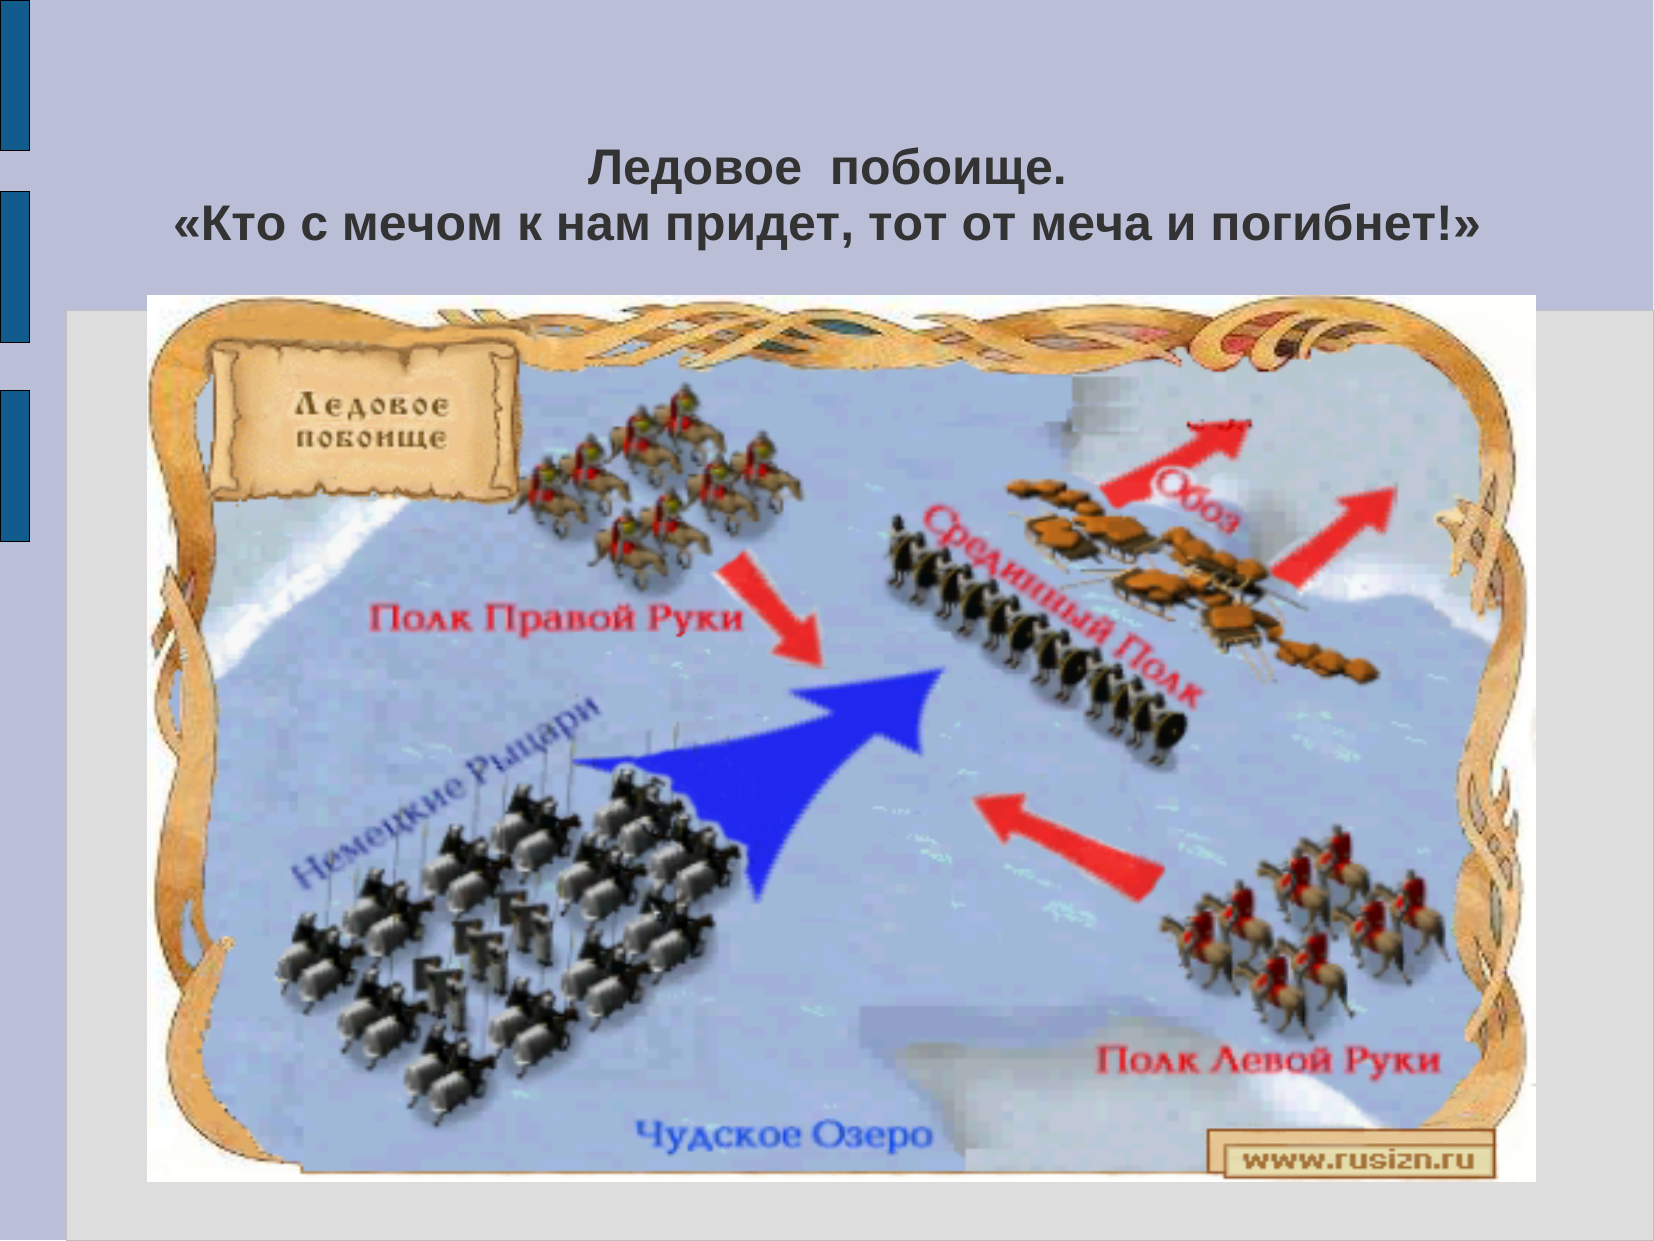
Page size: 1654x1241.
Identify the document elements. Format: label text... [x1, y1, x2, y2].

title Ледовое побоище. «Кто с мечом к нам придет, тот от меча и погибнет!» [121, 91, 1534, 299]
picture [147, 295, 1536, 1182]
